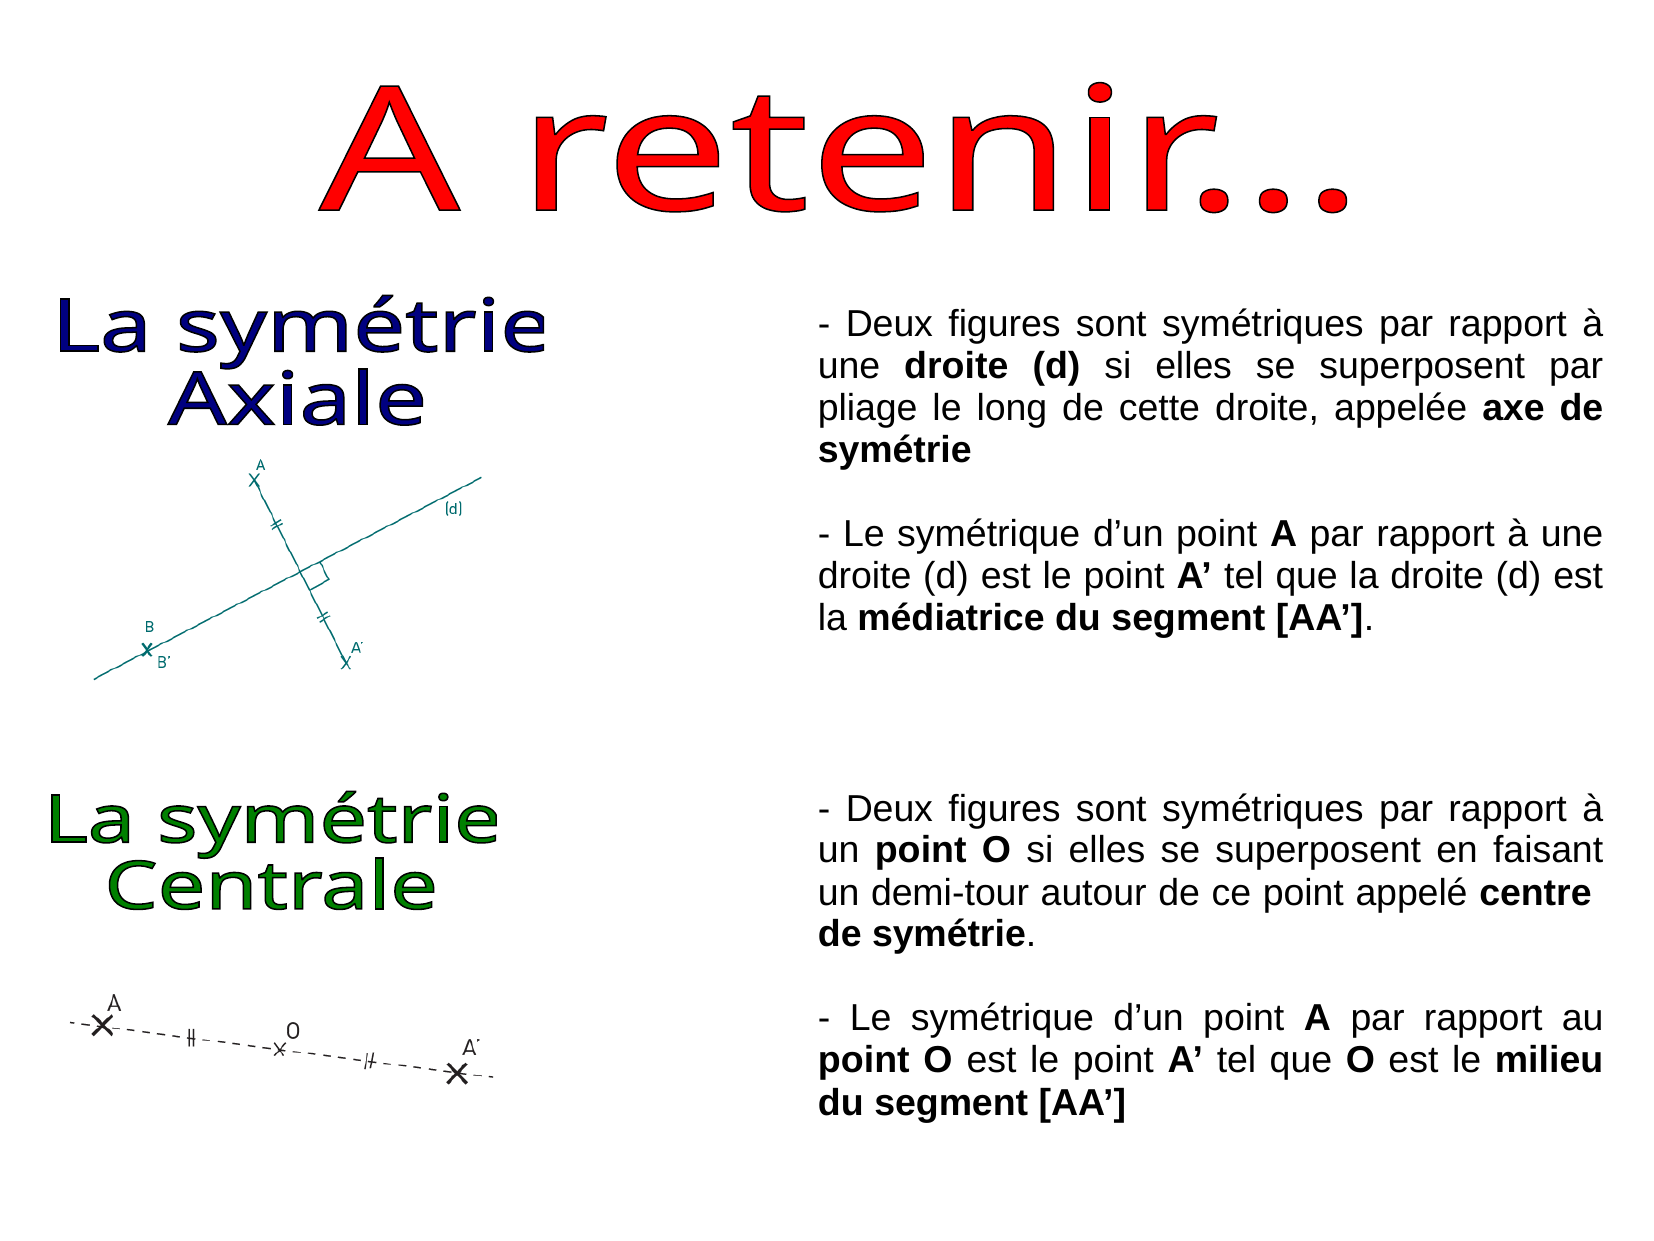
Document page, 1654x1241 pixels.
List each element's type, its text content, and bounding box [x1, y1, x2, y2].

text_box - Deux figures sont symétriques par rapport à une droite (d) si elles se superposent par pliage le long de cette droite, appelée axe de symétrie - Le symétrique d’un point A par rapport à une droite (d) est le point A’ tel que la droite (d) est la médiatrice du segment [AA’]. [803, 295, 1619, 647]
text_box A retenir... [1090, 117, 1110, 211]
text_box La symétrie Axiale [505, 311, 544, 353]
text_box La symétrie Centrale [394, 872, 434, 910]
text_box La symétrie Centrale [247, 805, 313, 843]
text_box La symétrie Centrale [324, 805, 363, 843]
picture [47, 448, 524, 694]
text_box La symétrie Centrale [91, 805, 129, 843]
text_box La symétrie Axiale [180, 311, 216, 353]
text_box La symétrie Axiale [303, 384, 344, 426]
text_box A retenir... [536, 115, 607, 211]
text_box La symétrie Axiale [274, 311, 346, 352]
text_box A retenir... [733, 96, 805, 212]
text_box A retenir... [617, 115, 719, 212]
text_box La symétrie Axiale [104, 311, 145, 353]
text_box La symétrie Centrale [162, 872, 202, 910]
text_box La symétrie Centrale [212, 872, 251, 909]
text_box La symétrie Axiale [167, 371, 227, 425]
text_box A retenir... [1259, 189, 1288, 213]
text_box La symétrie Centrale [51, 794, 86, 843]
text_box La symétrie Axiale [220, 312, 268, 369]
text_box La symétrie Centrale [325, 872, 362, 910]
text_box La symétrie Axiale [358, 311, 401, 353]
text_box A retenir... [318, 86, 461, 211]
text_box La symétrie Centrale [368, 798, 396, 843]
text_box La symétrie Axiale [484, 312, 493, 352]
text_box La symétrie Centrale [404, 805, 432, 843]
text_box A retenir... [821, 115, 924, 212]
text_box La symétrie Centrale [161, 805, 194, 843]
text_box La symétrie Centrale [295, 872, 322, 909]
text_box La symétrie Axiale [60, 299, 98, 352]
text_box A retenir... [1318, 189, 1347, 213]
text_box La symétrie Centrale [375, 858, 384, 909]
text_box La symétrie Centrale [197, 806, 241, 859]
picture [59, 982, 515, 1111]
text_box A retenir... [1088, 82, 1112, 103]
text_box A retenir... [1147, 115, 1217, 211]
text_box La symétrie Axiale [359, 368, 368, 425]
text_box A retenir... [953, 115, 1054, 211]
text_box La symétrie Axiale [406, 303, 437, 353]
text_box A retenir... [1200, 189, 1228, 213]
text_box La symétrie Axiale [380, 384, 423, 426]
text_box La symétrie Centrale [458, 805, 497, 843]
text_box La symétrie Axiale [228, 385, 275, 425]
text_box La symétrie Centrale [258, 864, 287, 910]
text_box La symétrie Axiale [446, 311, 476, 352]
text_box La symétrie Axiale [283, 385, 292, 425]
text_box - Deux figures sont symétriques par rapport à un point O si elles se superposent en faisant un demi-tour autour de ce point appelé centre de symétrie. - Le symétrique d’un point A par rapport au point O est le point A’ tel que O est le milieu du segment [AA’] [803, 779, 1619, 1131]
text_box La symétrie Centrale [109, 860, 156, 910]
